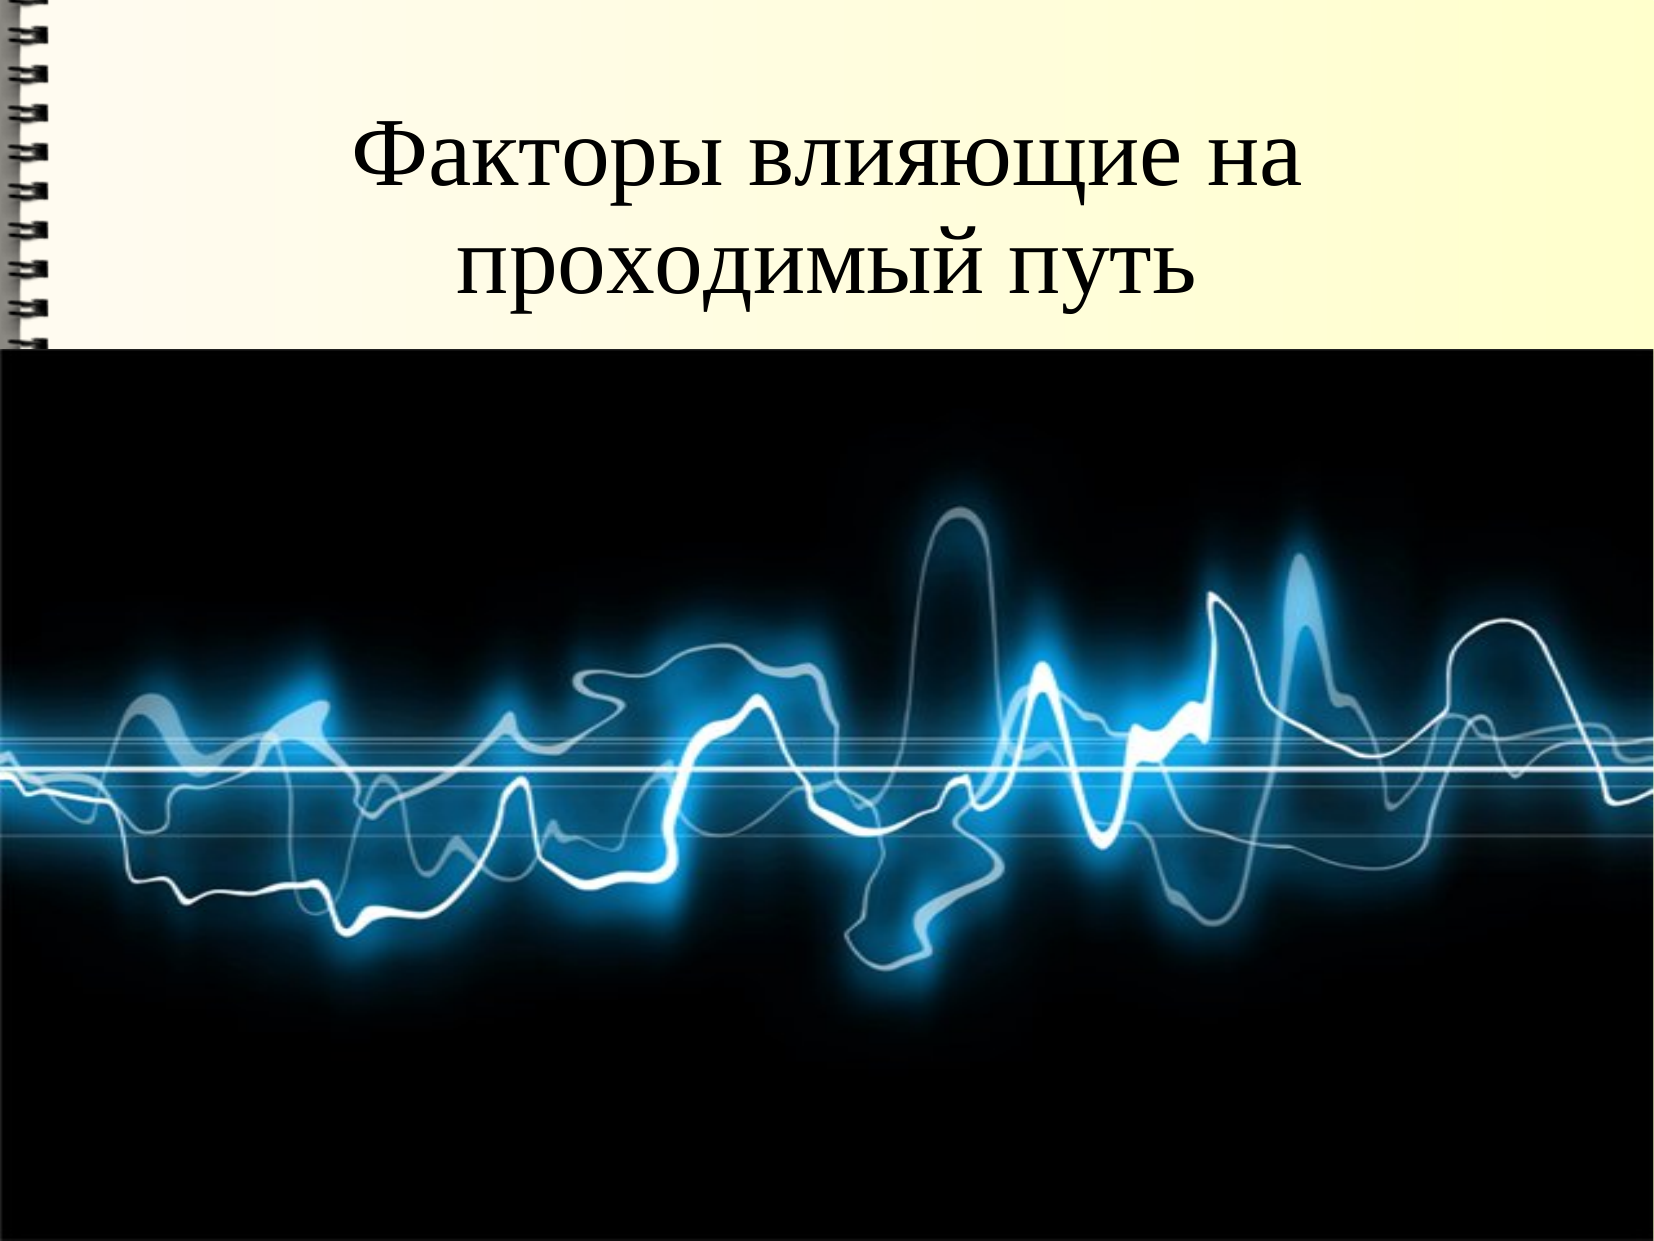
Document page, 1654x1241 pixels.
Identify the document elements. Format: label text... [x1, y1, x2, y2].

title Факторы влияющие на проходимый путь [121, 98, 1534, 315]
picture [0, 0, 1654, 1241]
